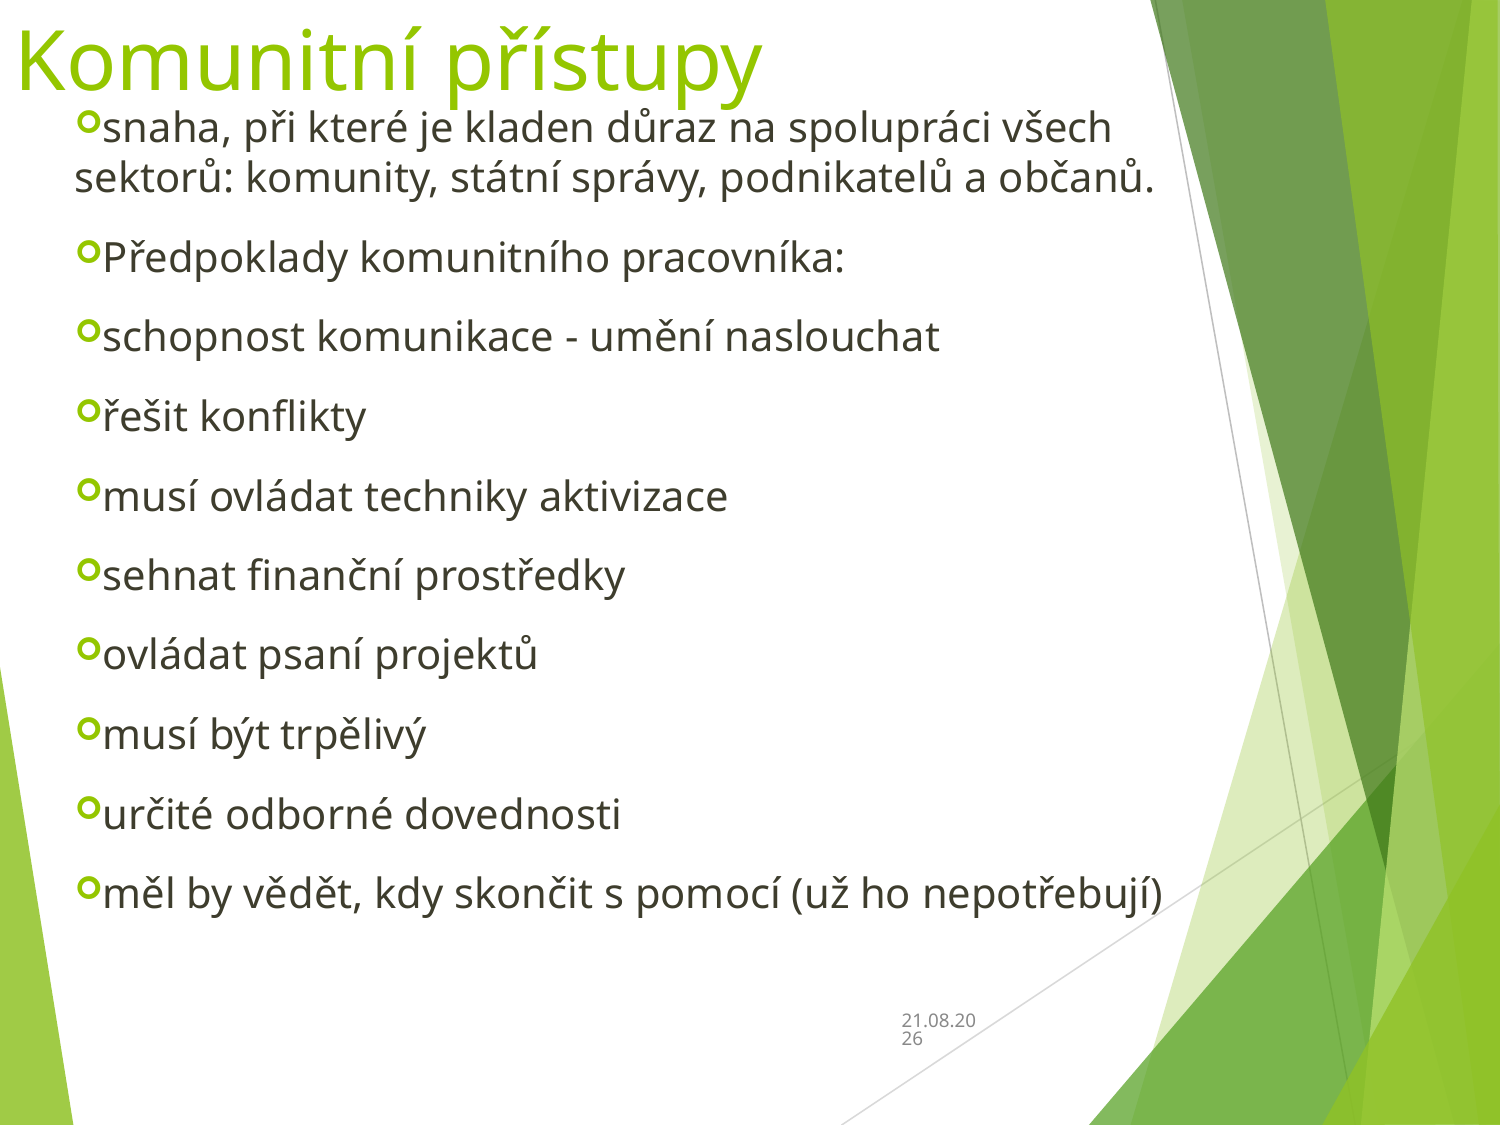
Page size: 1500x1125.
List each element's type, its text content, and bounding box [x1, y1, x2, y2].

list snaha, při které je kladen důraz na spolupráci všech sektorů: komunity, státní správy, podnikatelů a občanů. Předpoklady komunitního pracovníka: schopnost komunikace - umění naslouchat řešit konflikty musí ovládat techniky aktivizace sehnat finanční prostředky ovládat psaní projektů musí být trpělivý určité odborné dovednosti měl by vědět, kdy skončit s pomocí (už ho nepotřebují) [60, 93, 1287, 1051]
title Komunitní přístupy [0, 0, 1153, 188]
